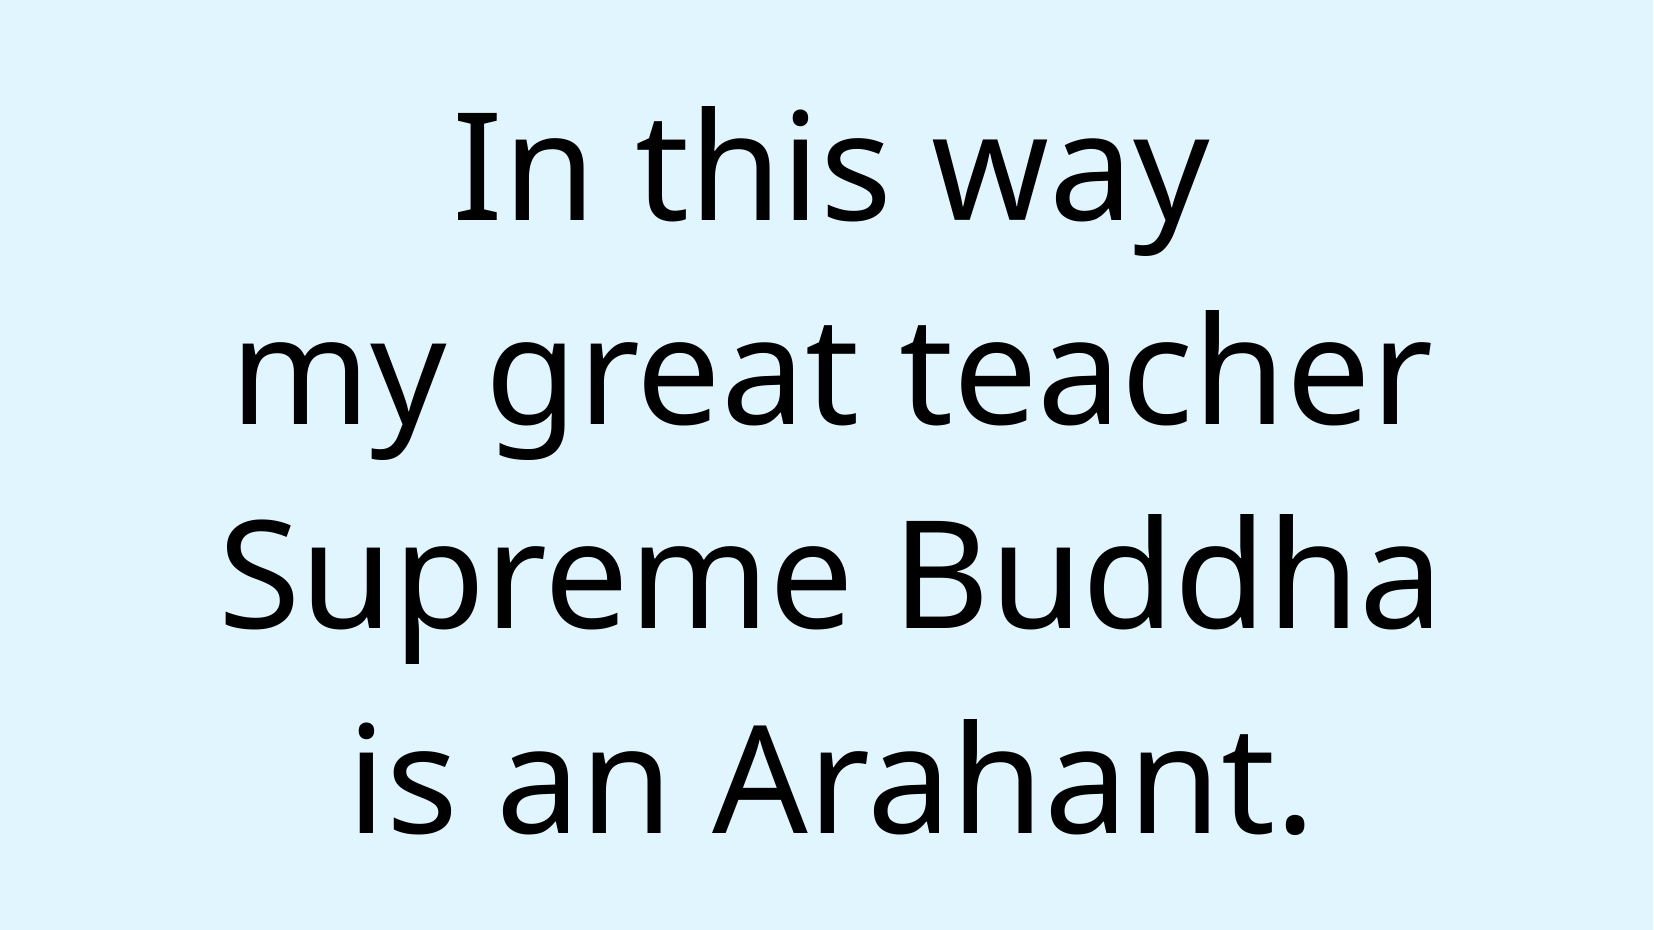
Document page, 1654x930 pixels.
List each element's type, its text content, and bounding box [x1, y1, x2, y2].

subtitle In this way my great teacher Supreme Buddha is an Arahant. [45, 1, 1618, 930]
